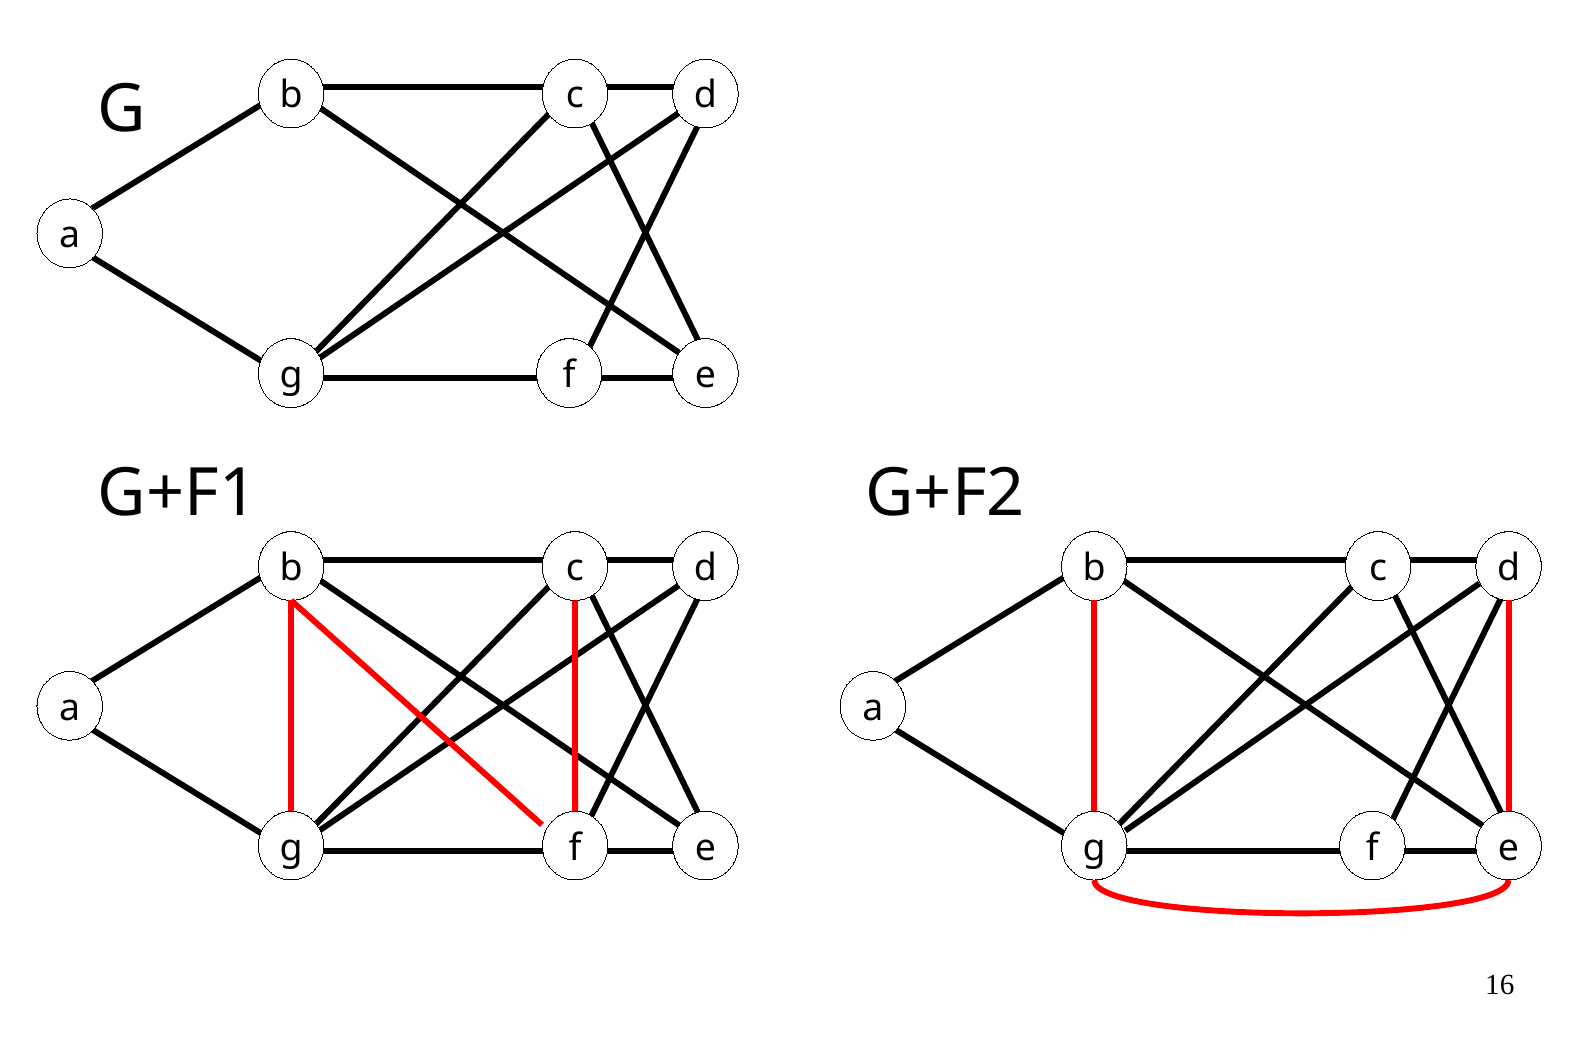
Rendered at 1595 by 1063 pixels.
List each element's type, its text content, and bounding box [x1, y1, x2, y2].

text_box f [542, 811, 608, 880]
list G+F2 [847, 443, 1034, 532]
text_box b [1061, 531, 1128, 601]
text_box g [258, 338, 324, 408]
text_box g [258, 811, 324, 880]
text_box b [258, 531, 324, 601]
text_box a [36, 198, 103, 268]
list G [79, 59, 266, 148]
text_box e [672, 811, 739, 880]
text_box c [542, 59, 608, 128]
text_box e [1475, 811, 1542, 880]
text_box a [36, 671, 103, 741]
text_box f [1339, 811, 1406, 880]
text_box g [1061, 811, 1128, 880]
text_box b [266, 59, 324, 128]
list G+F1 [79, 443, 266, 532]
text_box d [1475, 531, 1542, 601]
text_box d [672, 59, 739, 128]
text_box c [542, 531, 608, 601]
text_box d [672, 531, 739, 601]
text_box c [1345, 531, 1411, 601]
text_box e [672, 338, 739, 408]
text_box f [536, 338, 602, 408]
text_box a [840, 671, 906, 741]
